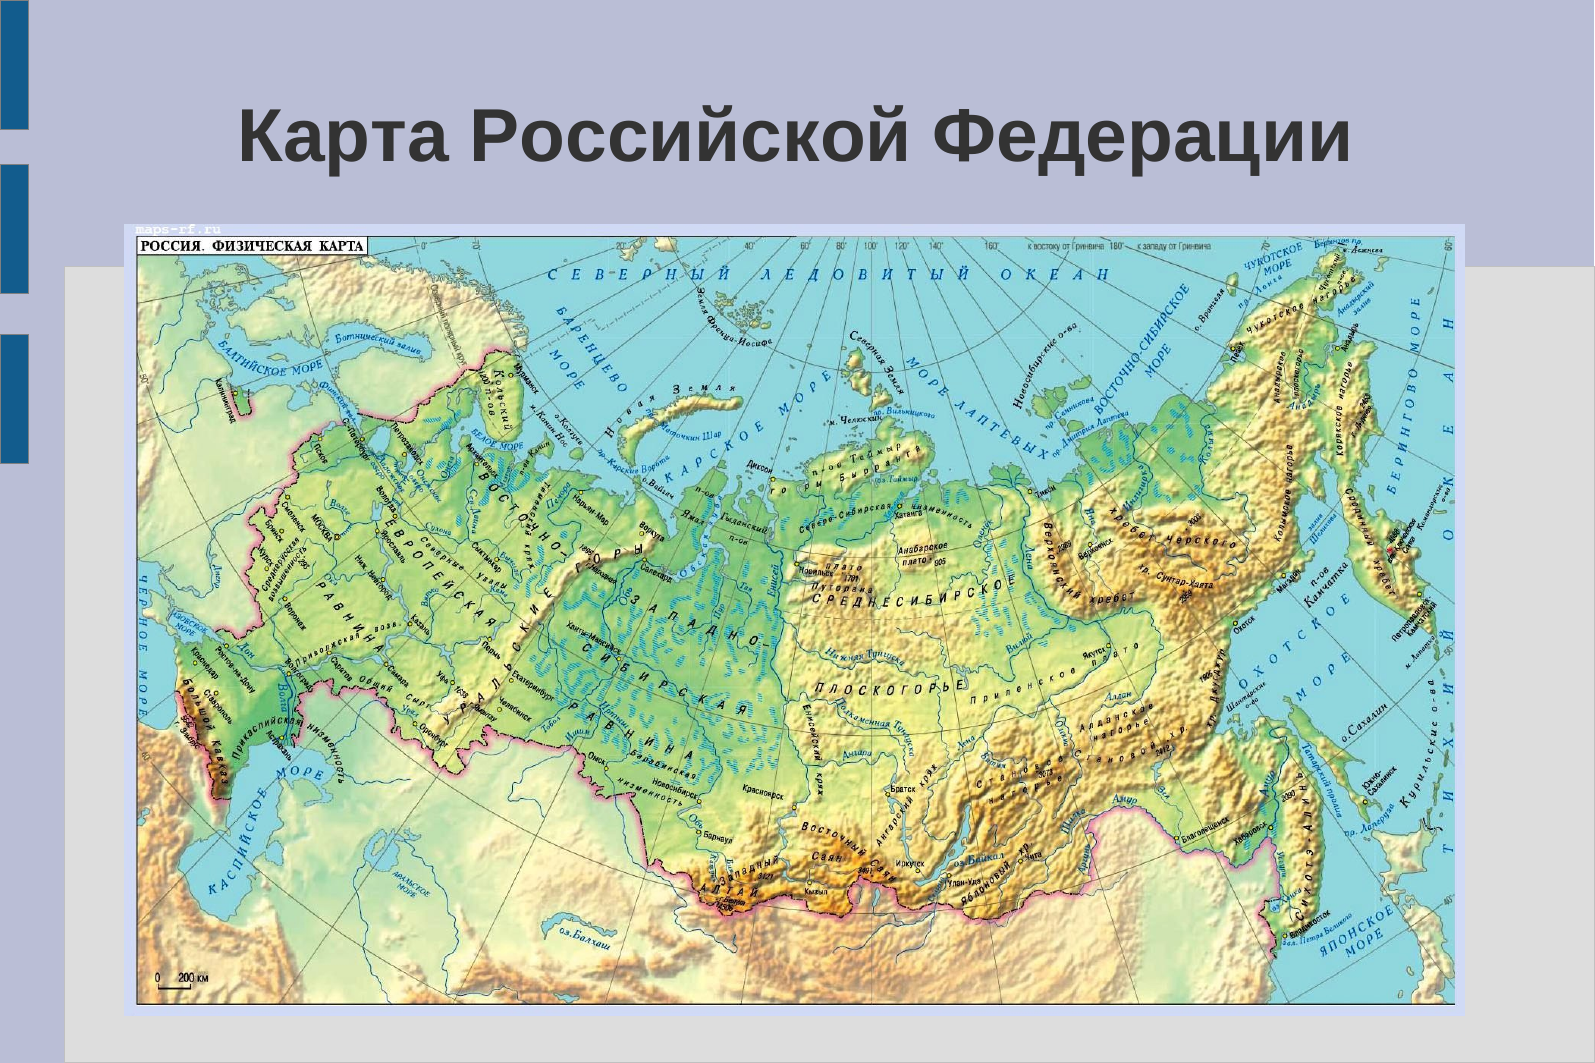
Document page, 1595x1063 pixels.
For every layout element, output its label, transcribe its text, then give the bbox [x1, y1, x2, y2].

picture [124, 224, 1465, 1016]
title Карта Российской Федерации [114, 46, 1477, 225]
